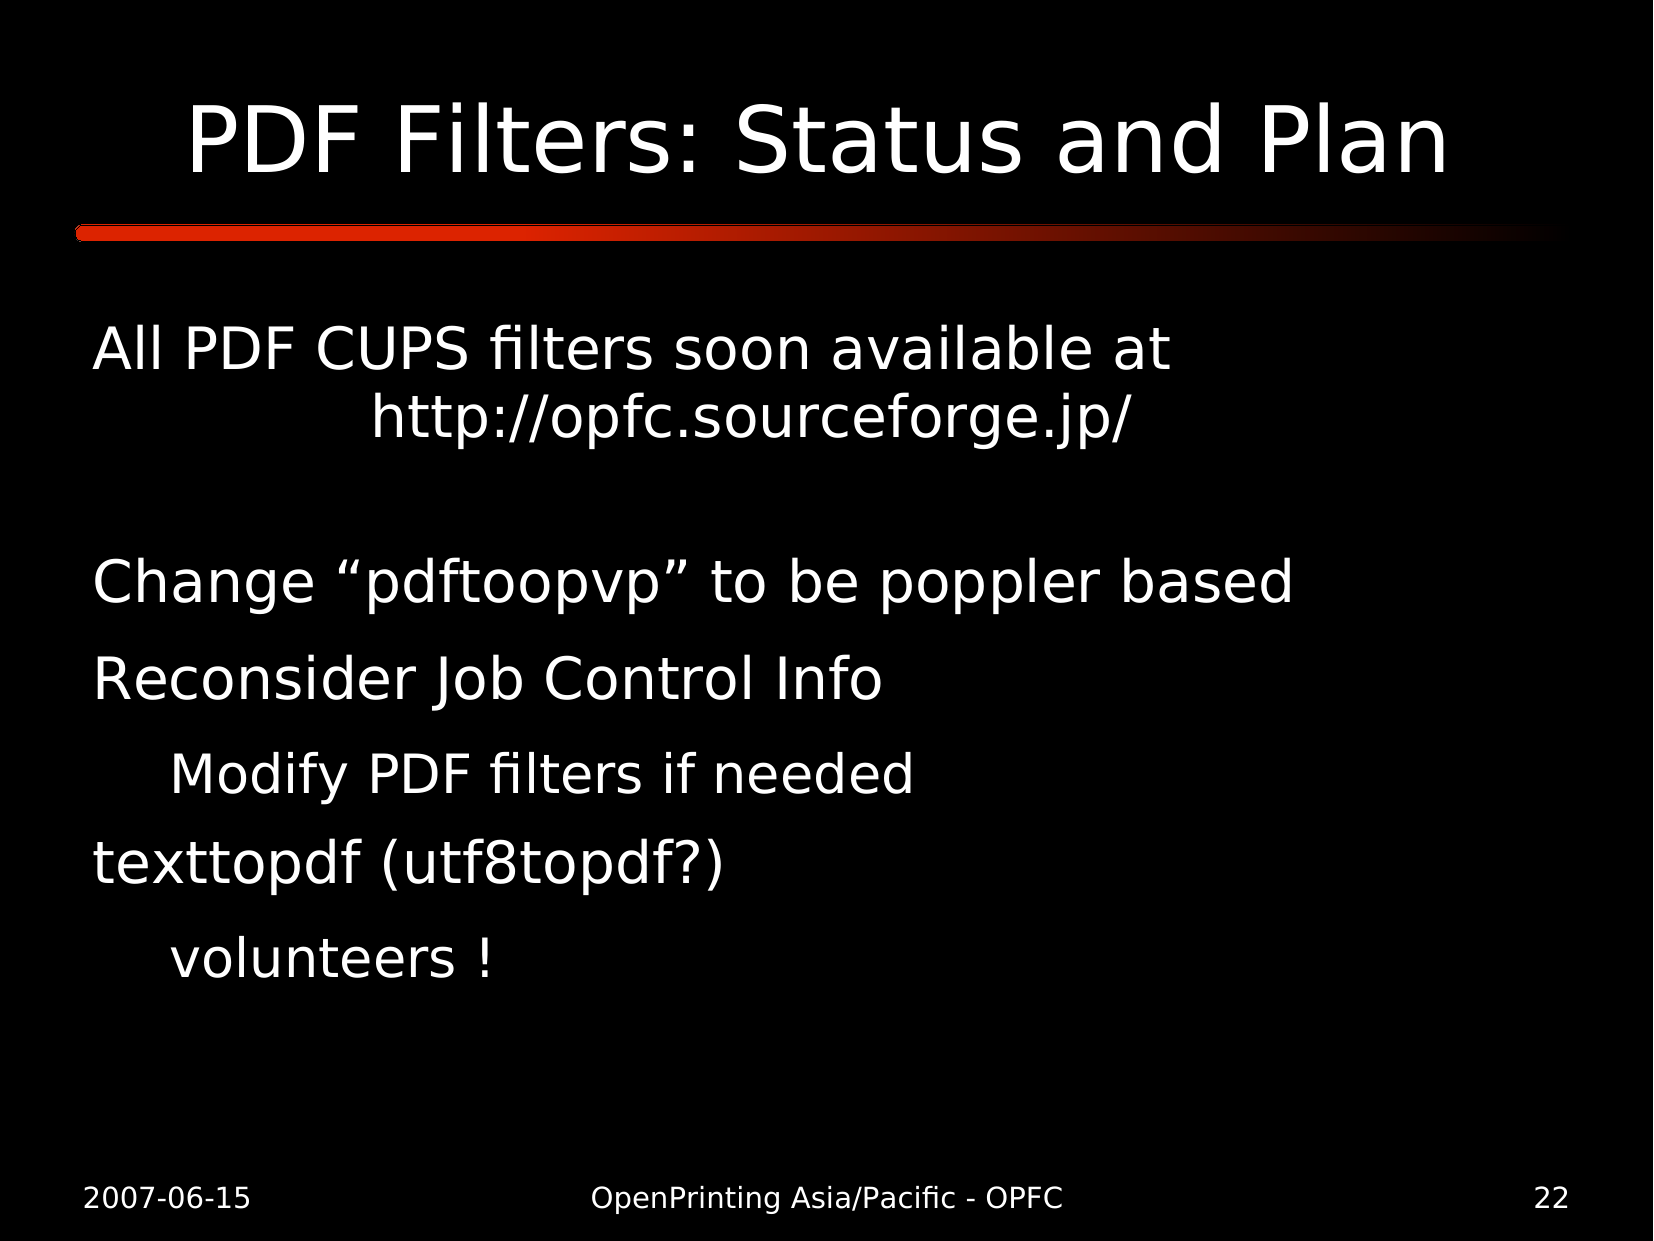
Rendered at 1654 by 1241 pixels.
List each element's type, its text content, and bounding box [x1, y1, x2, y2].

title PDF Filters: Status and Plan [75, 37, 1563, 245]
list All PDF CUPS filters soon available at http://opfc.sourceforge.jp/ Change “pdftoopvp” to be poppler based Reconsider Job Control Info Modify PDF filters if needed texttopdf (utf8topdf?) volunteers ! [75, 316, 1563, 1088]
